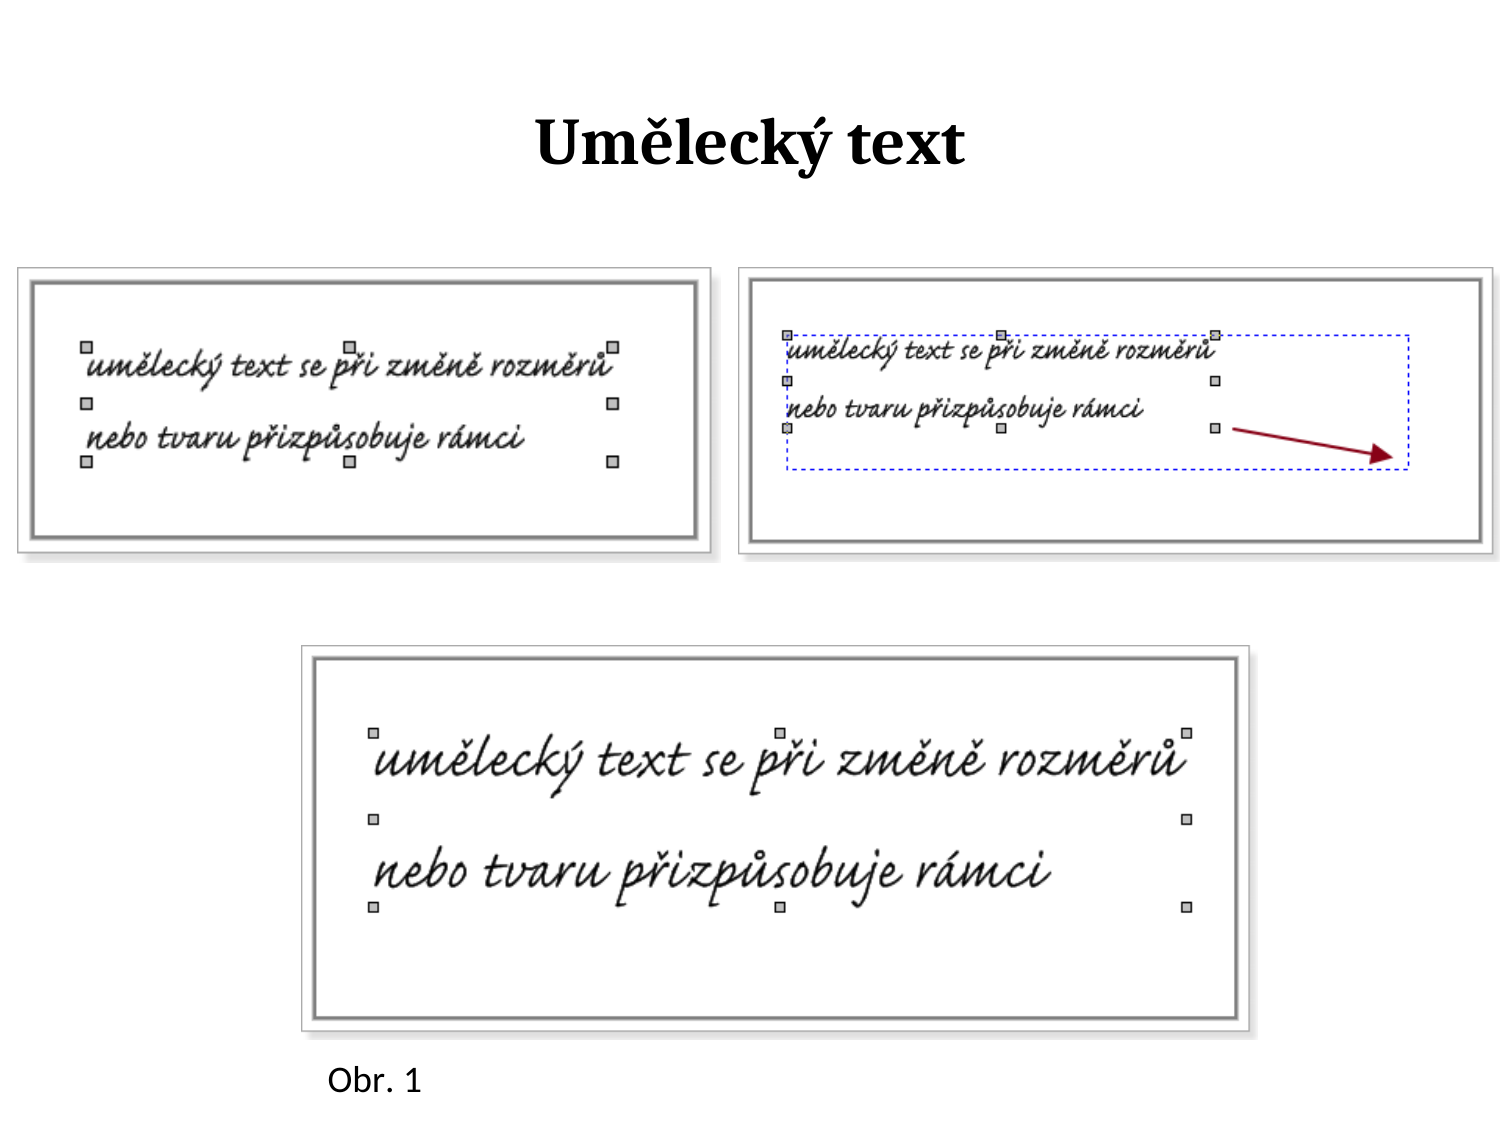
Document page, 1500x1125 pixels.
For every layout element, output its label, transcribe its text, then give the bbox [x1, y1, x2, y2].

picture [738, 267, 1500, 562]
text_box Umělecký text [0, 90, 1500, 186]
picture [17, 267, 721, 563]
picture [301, 645, 1258, 1040]
text_box Obr. 1 [312, 1046, 715, 1108]
